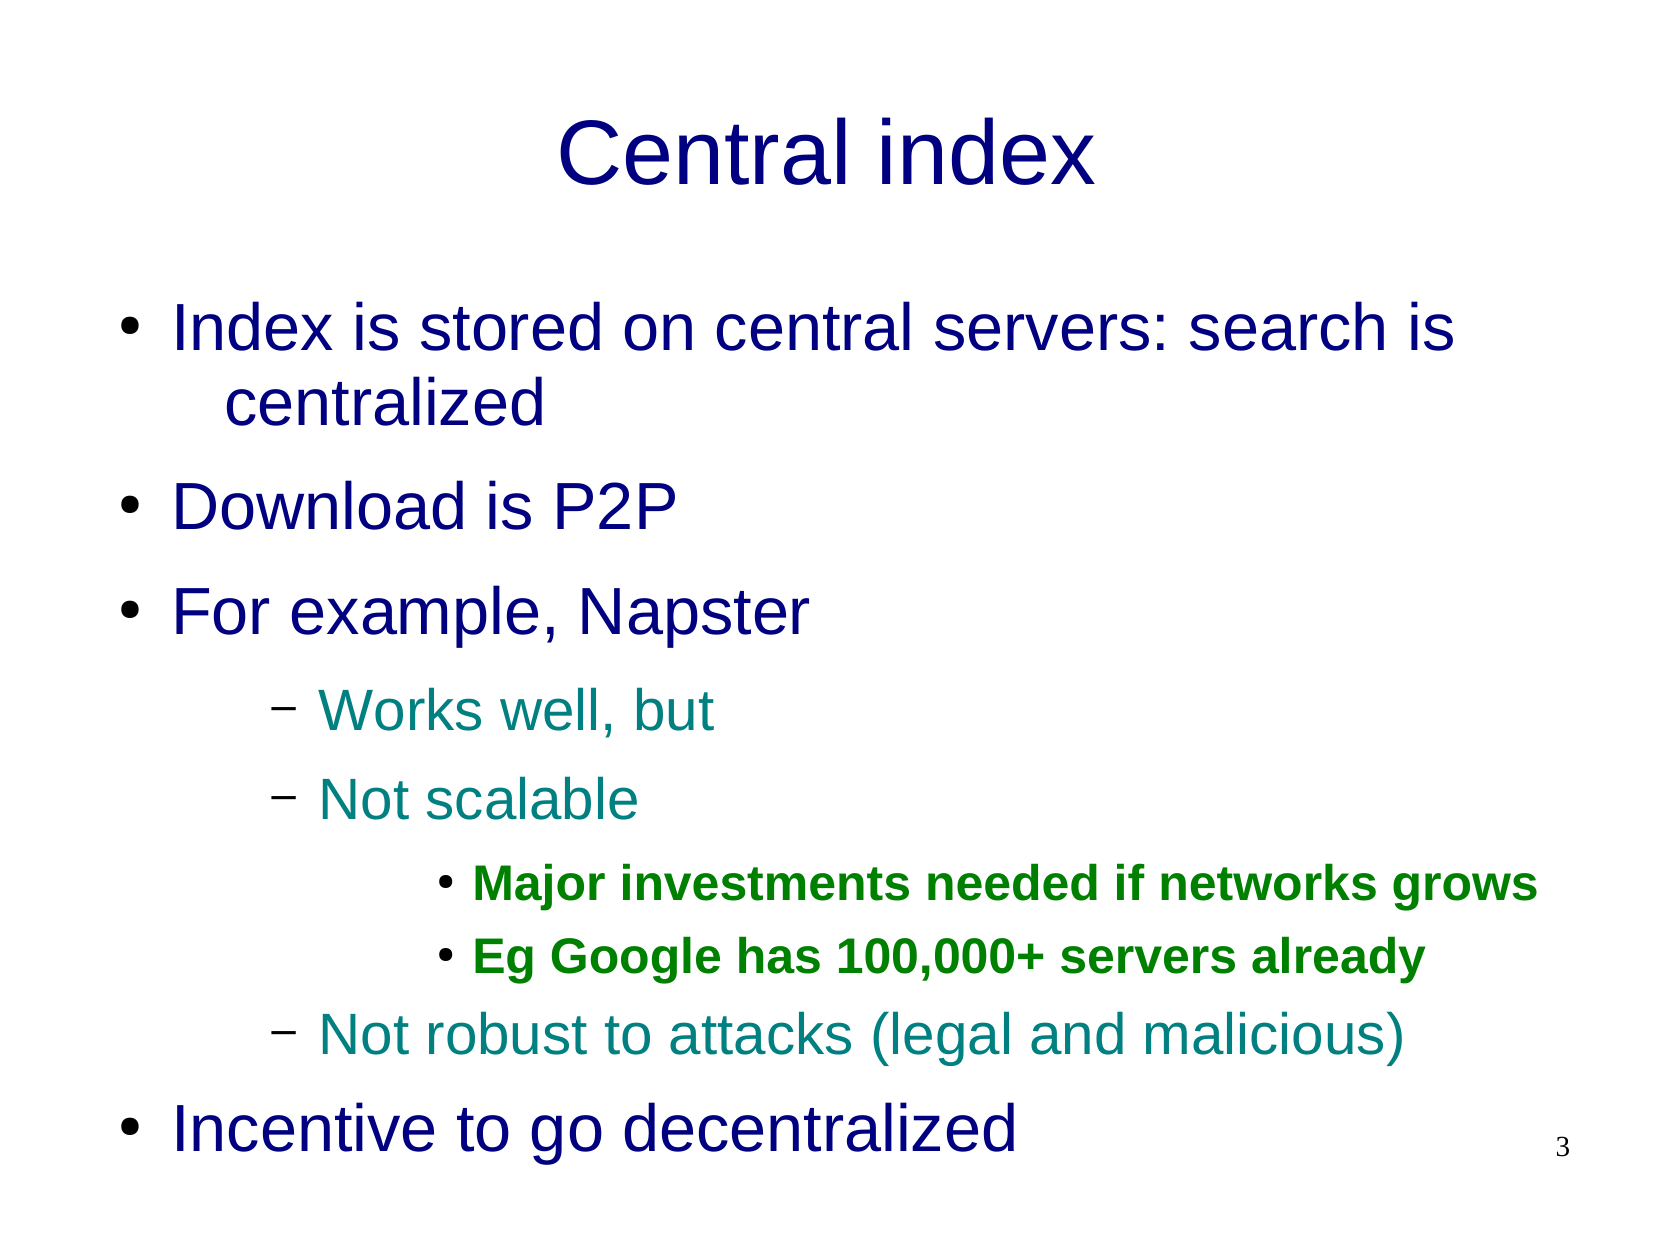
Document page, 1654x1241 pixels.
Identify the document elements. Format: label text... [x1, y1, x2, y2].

title Central index [82, 49, 1571, 257]
list Index is stored on central servers: search is centralized Download is P2P For example, Napster Works well, but Not scalable Major investments needed if networks grows Eg Google has 100,000+ servers already Not robust to attacks (legal and malicious) Incentive to go decentralized [82, 290, 1571, 1166]
